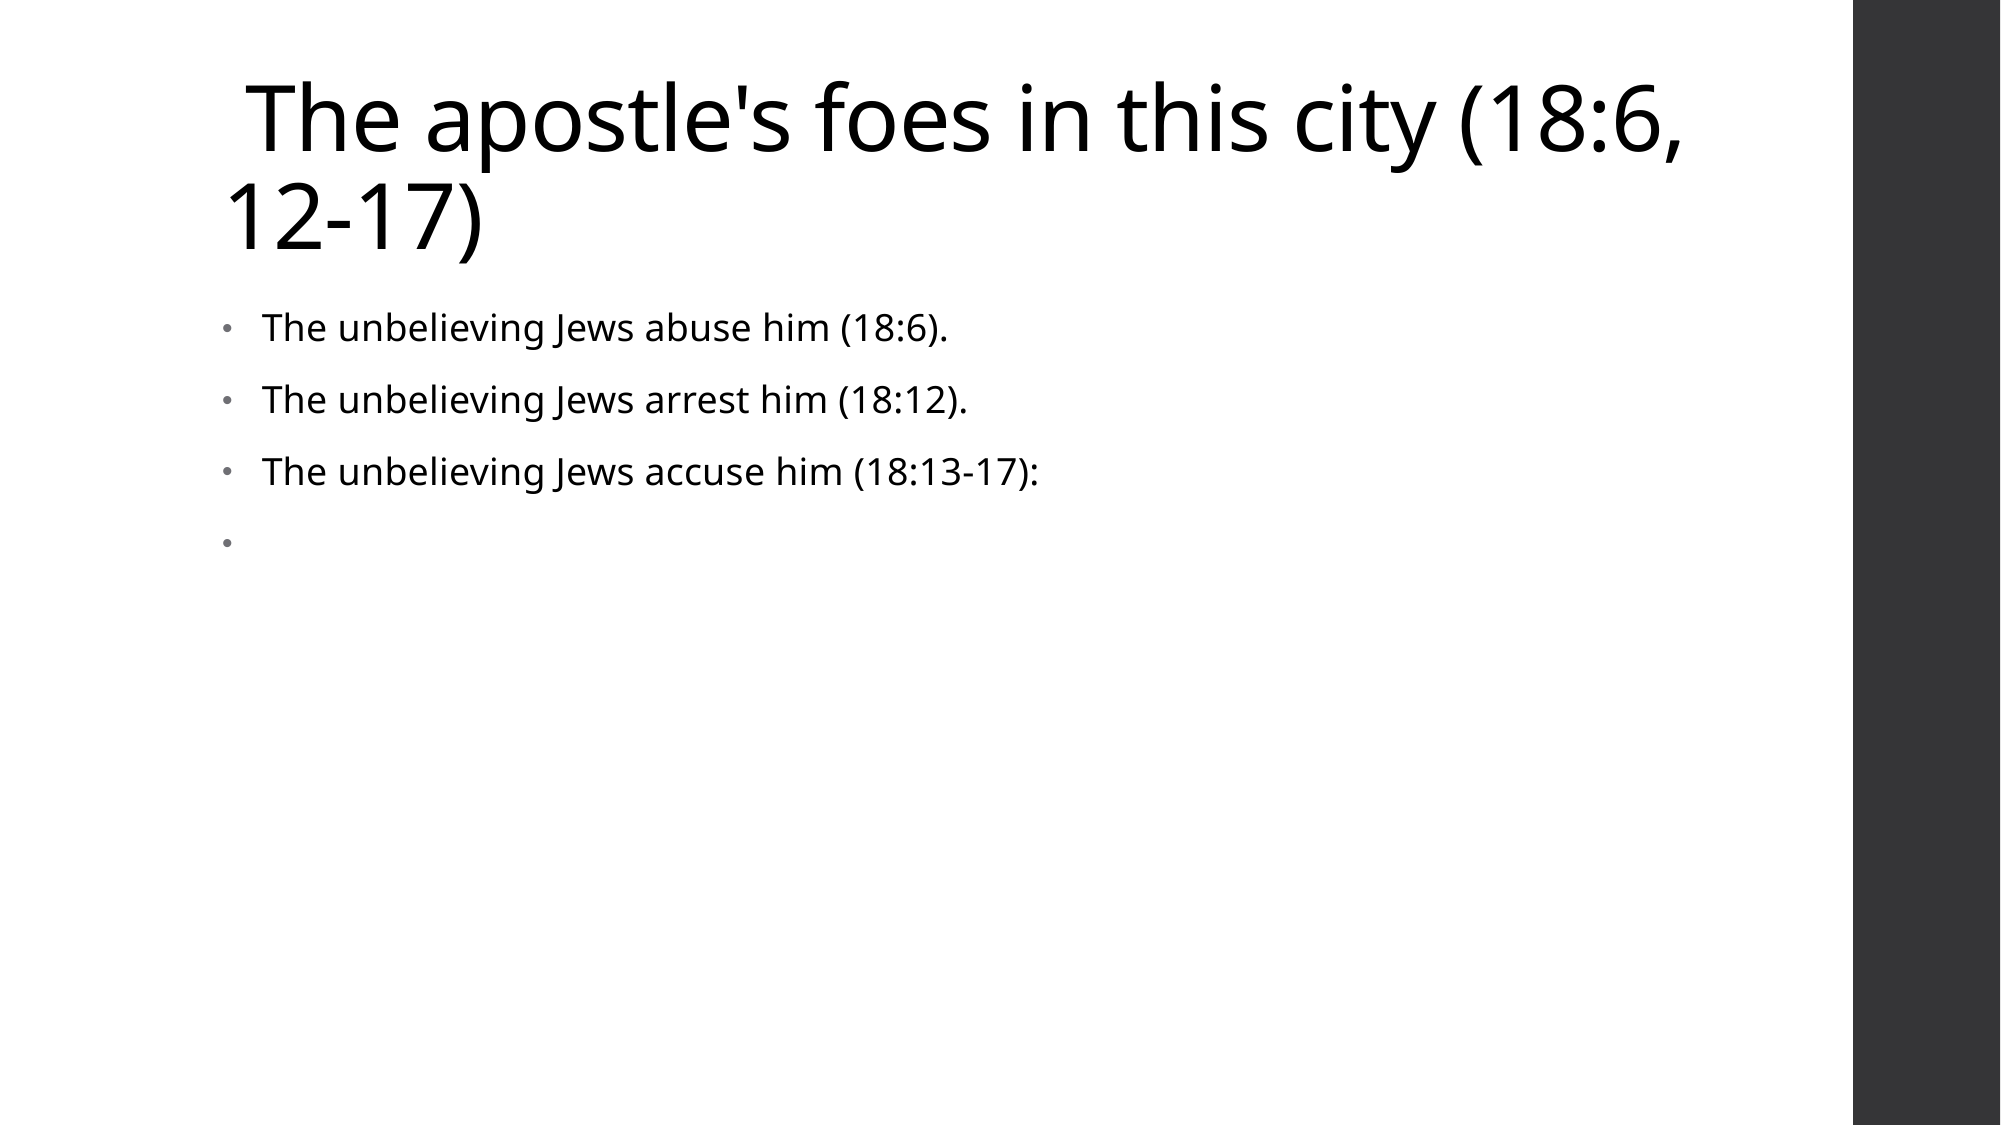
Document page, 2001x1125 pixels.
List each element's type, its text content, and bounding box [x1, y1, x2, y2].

list The unbelieving Jews abuse him (18:6). The unbelieving Jews arrest him (18:12). The unbelieving Jews accuse him (18:13-17): [206, 299, 1617, 1014]
title The apostle's foes in this city (18:6, 12-17) [206, 60, 1797, 278]
